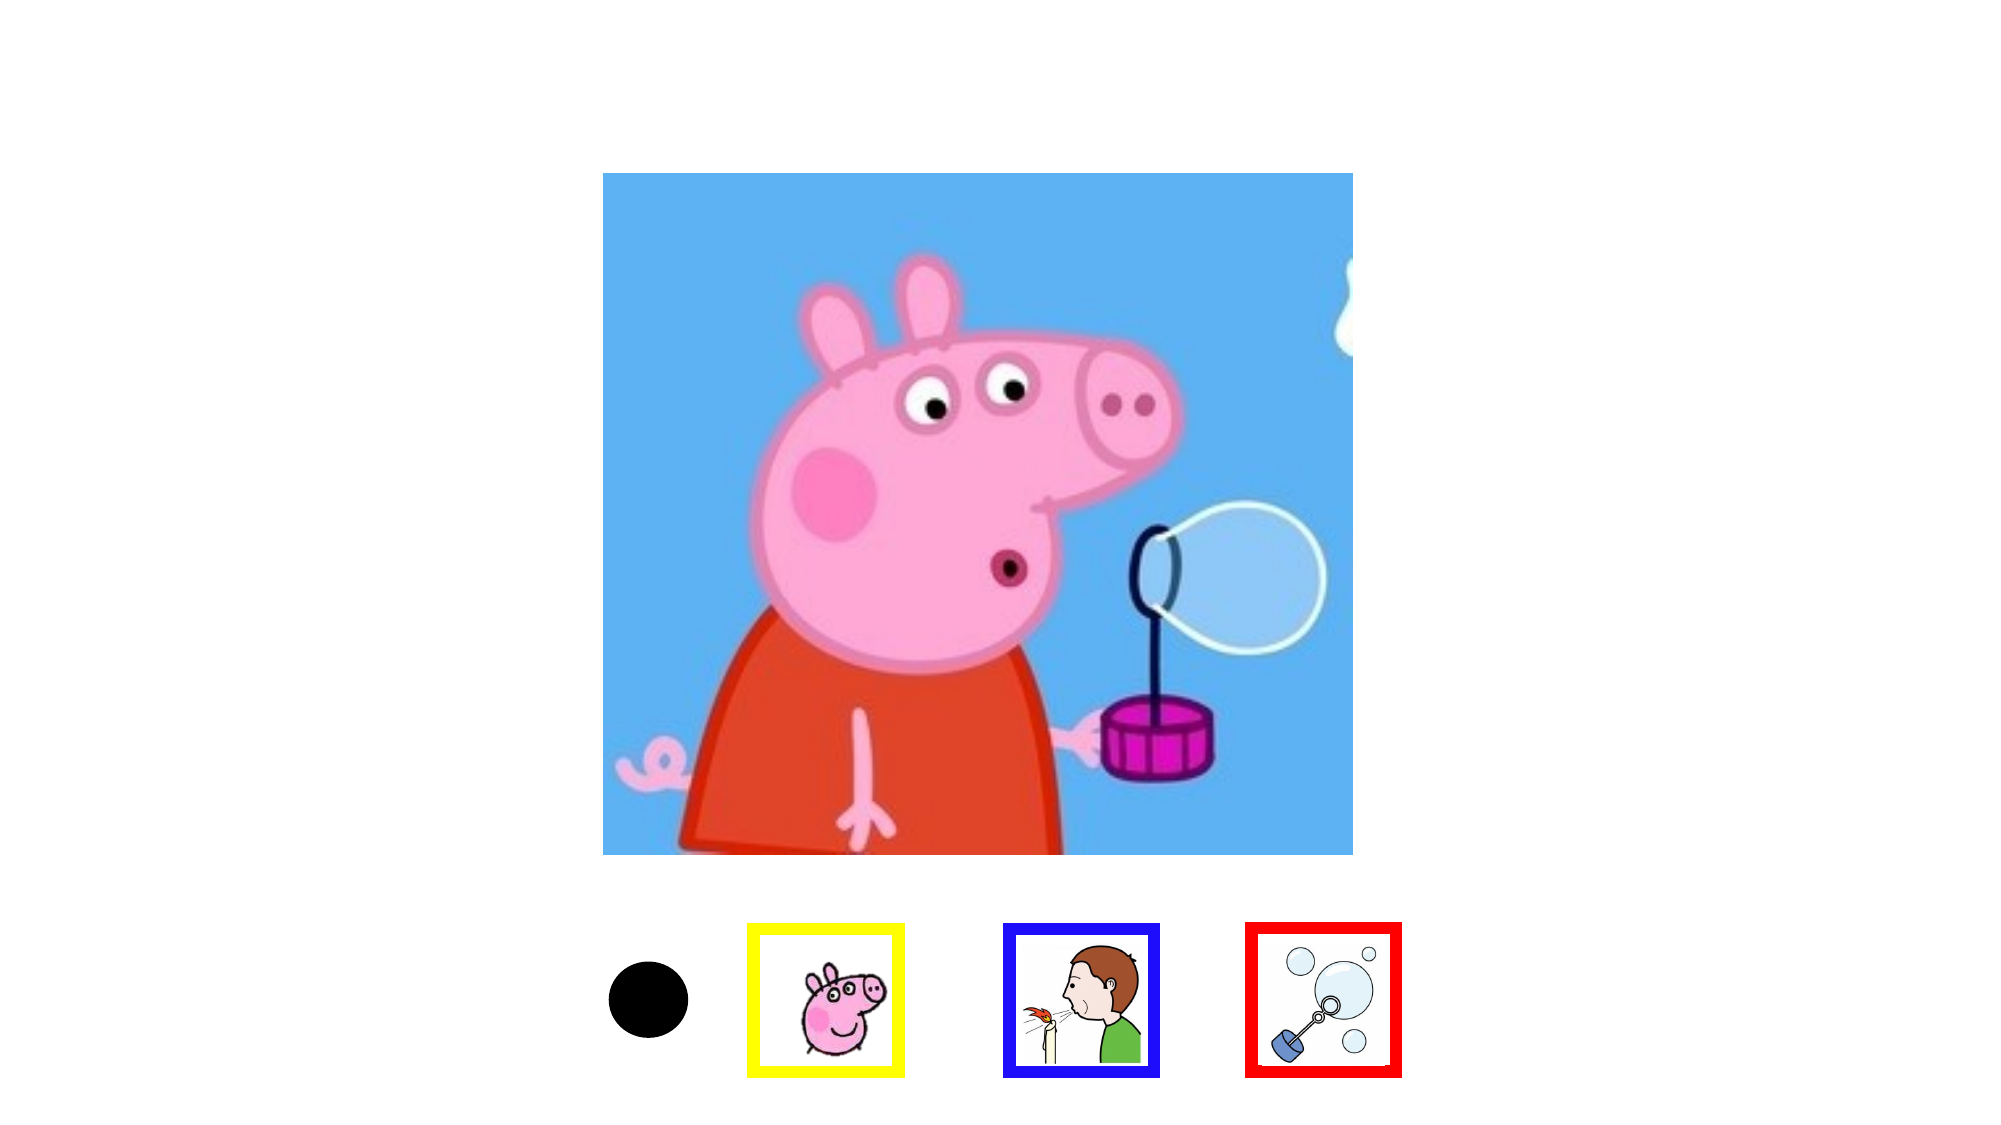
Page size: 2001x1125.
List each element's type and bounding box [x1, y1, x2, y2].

picture [531, 173, 1528, 1125]
